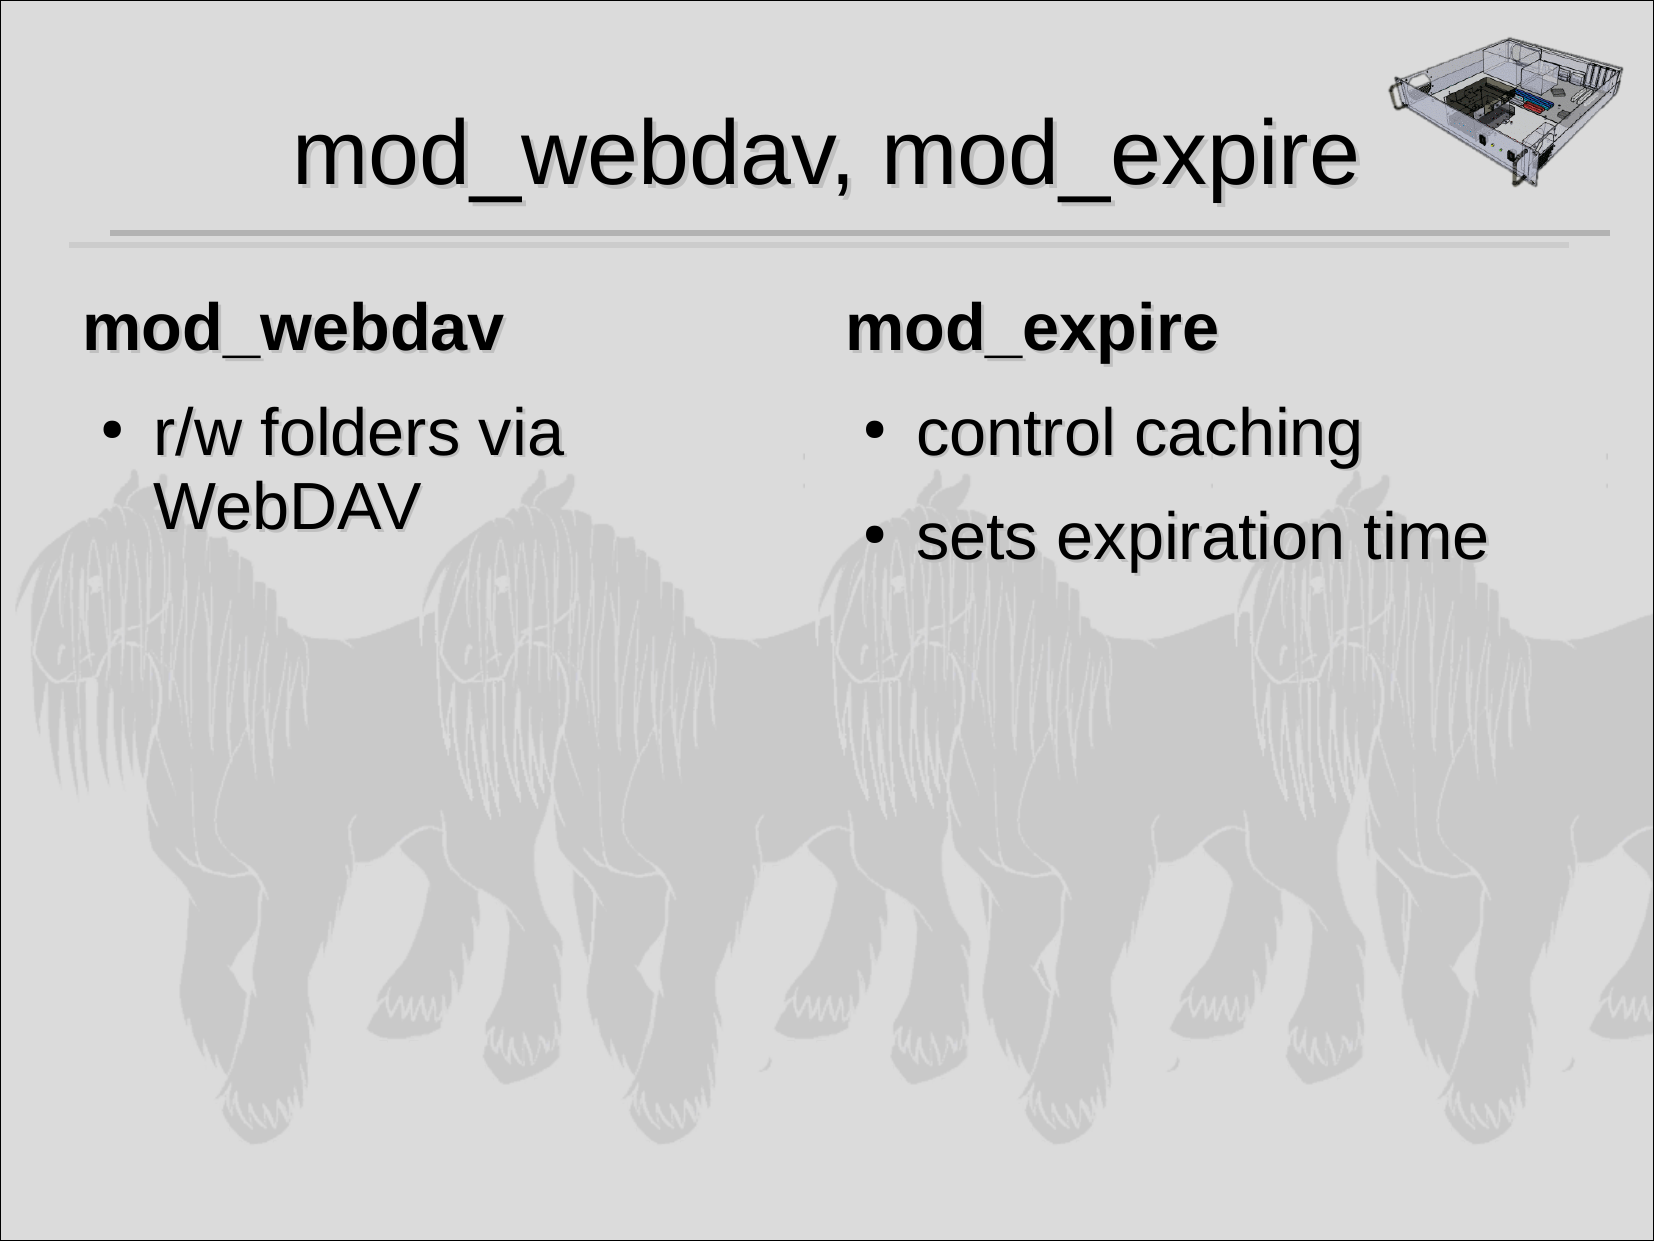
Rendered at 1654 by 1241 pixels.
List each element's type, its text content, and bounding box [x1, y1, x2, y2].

list mod_webdav r/w folders via WebDAV [82, 290, 809, 1109]
picture [1387, 36, 1624, 188]
list mod_expire control caching sets expiration time [845, 290, 1572, 1094]
title mod_webdav, mod_expire [82, 49, 1571, 257]
